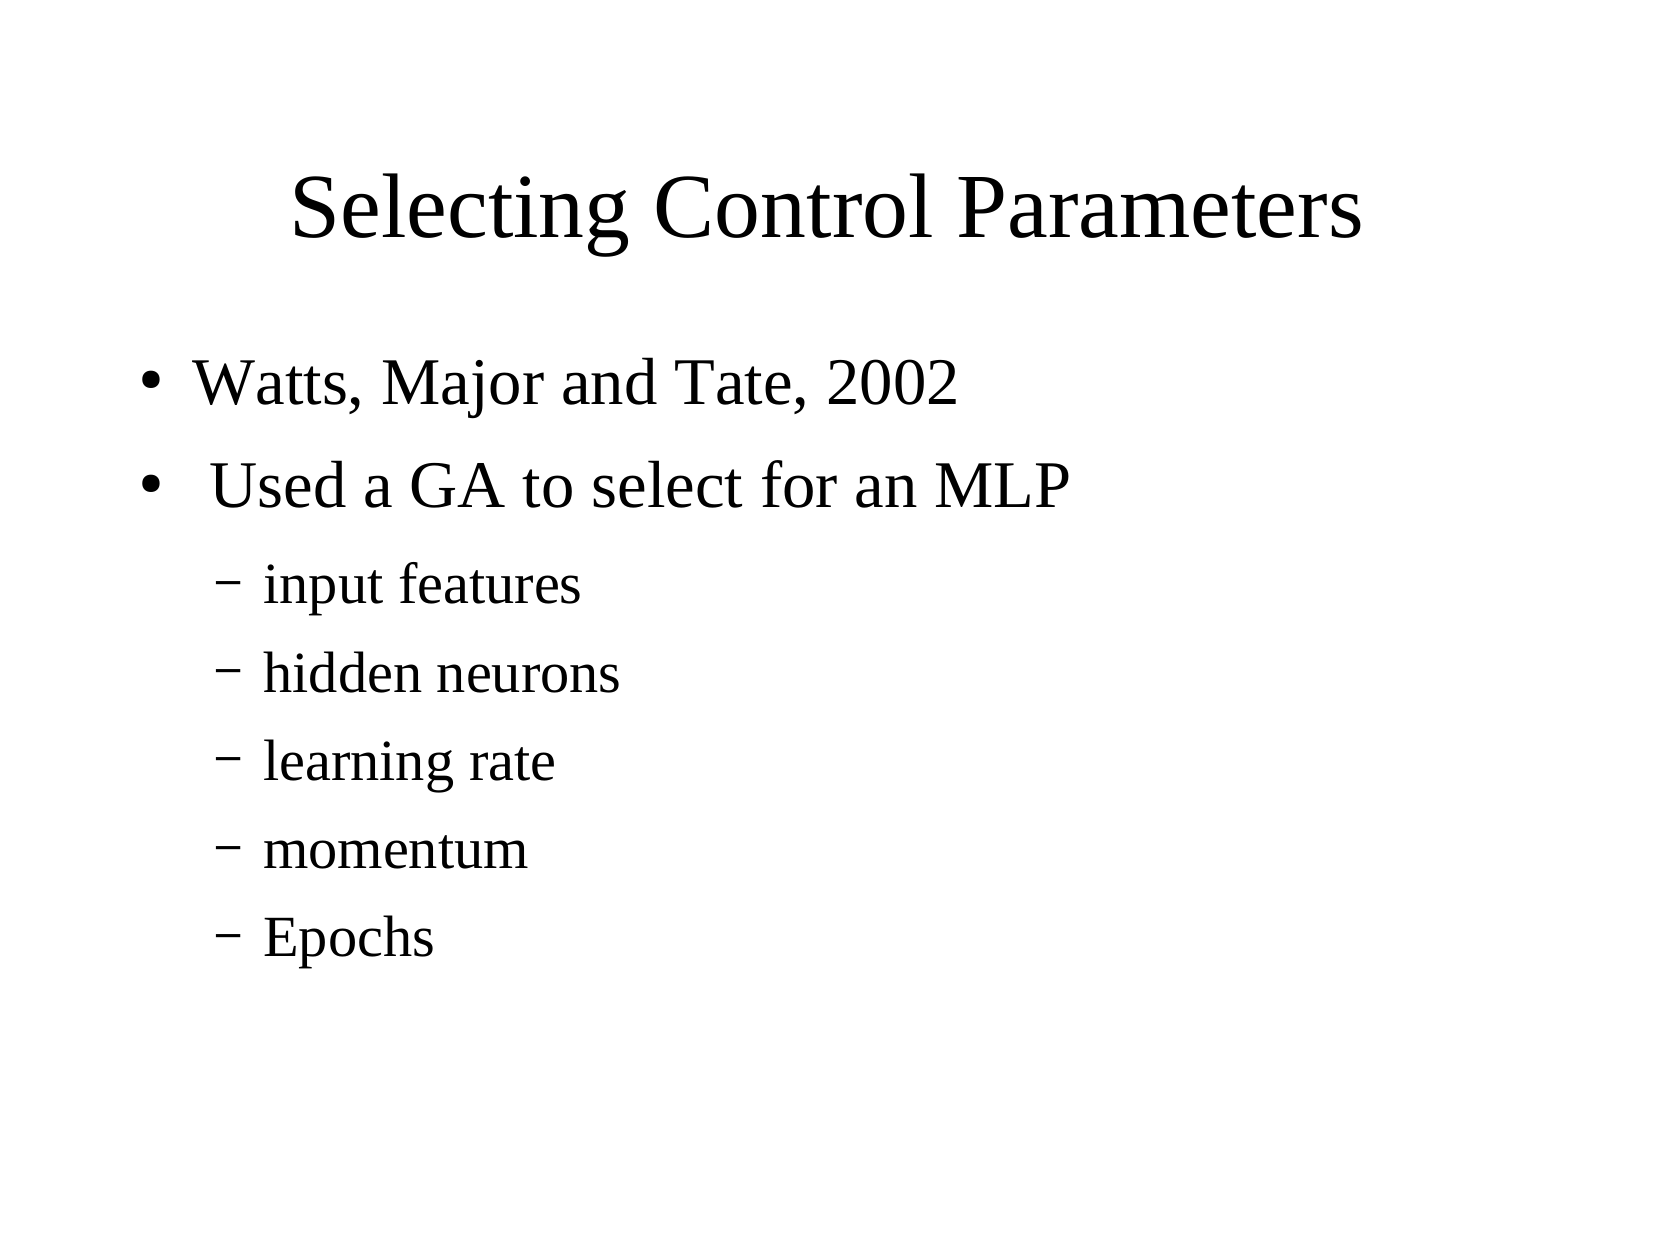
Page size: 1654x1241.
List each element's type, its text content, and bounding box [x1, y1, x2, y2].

title Selecting Control Parameters [121, 102, 1534, 311]
list Watts, Major and Tate, 2002 Used a GA to select for an MLP input features hidden neurons learning rate momentum Epochs [121, 344, 1534, 1127]
